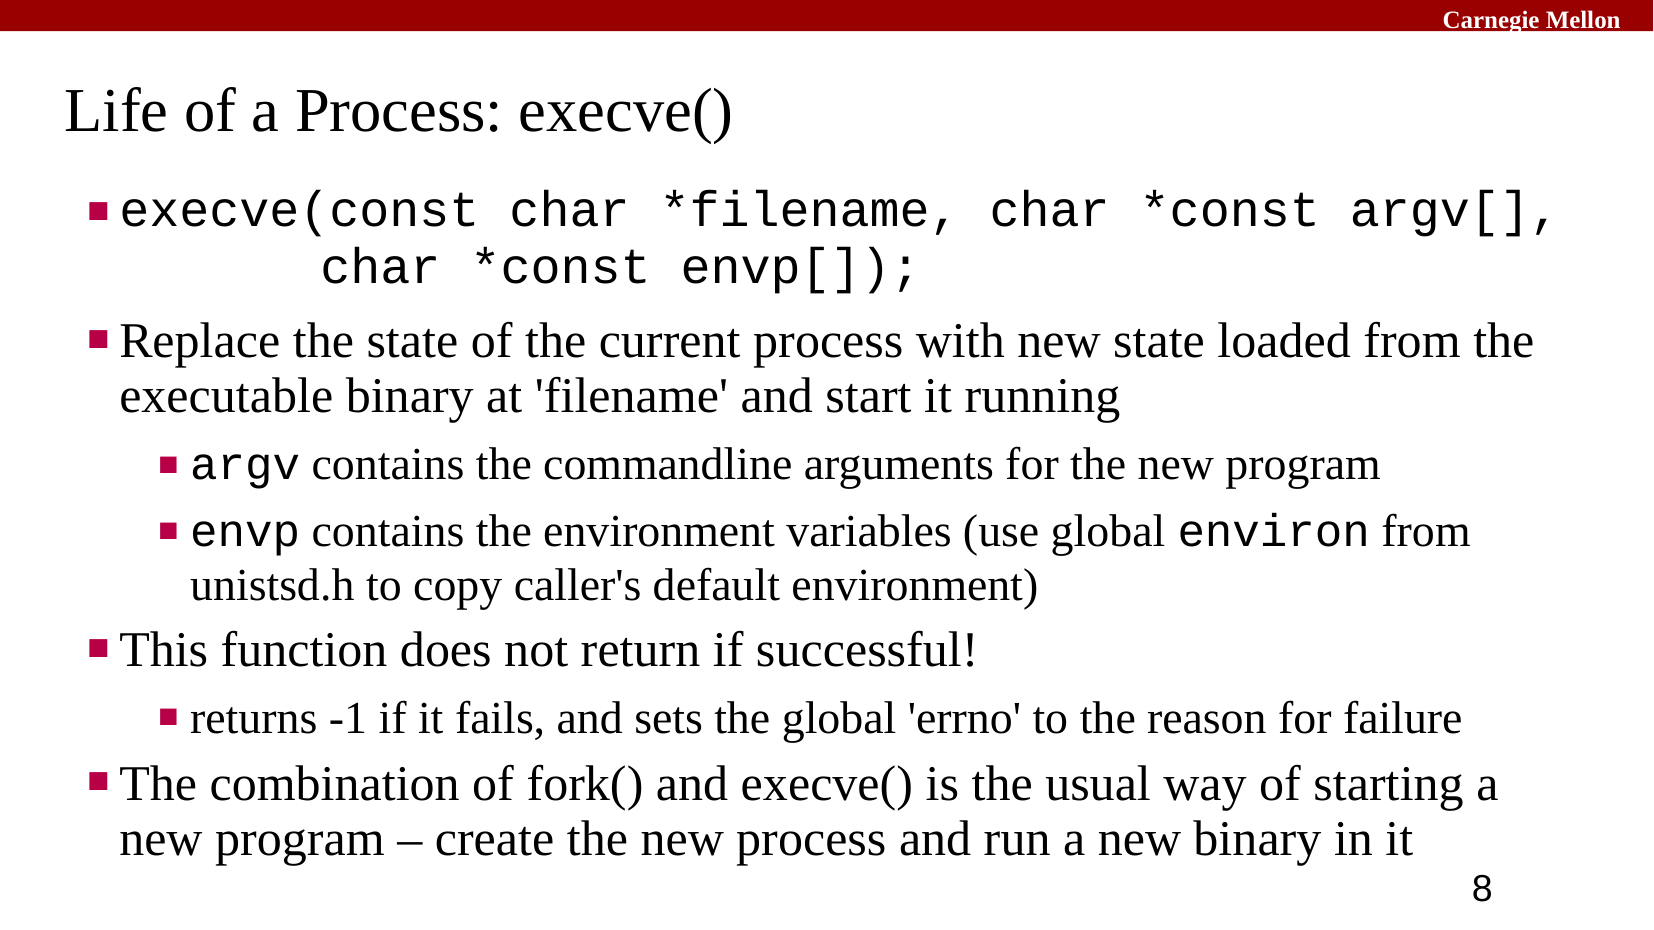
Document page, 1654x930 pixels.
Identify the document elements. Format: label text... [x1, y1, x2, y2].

list execve(const char *filename, char *const argv[], char *const envp[]); Replace the state of the current process with new state loaded from the executable binary at 'filename' and start it running argv contains the commandline arguments for the new program envp contains the environment variables (use global environ from unistsd.h to copy caller's default environment) This function does not return if successful! returns -1 if it fails, and sets the global 'errno' to the reason for failure The combination of fork() and execve() is the usual way of starting a new program – create the new process and run a new binary in it [71, 184, 1576, 886]
title Life of a Process: execve() [64, 58, 1576, 163]
